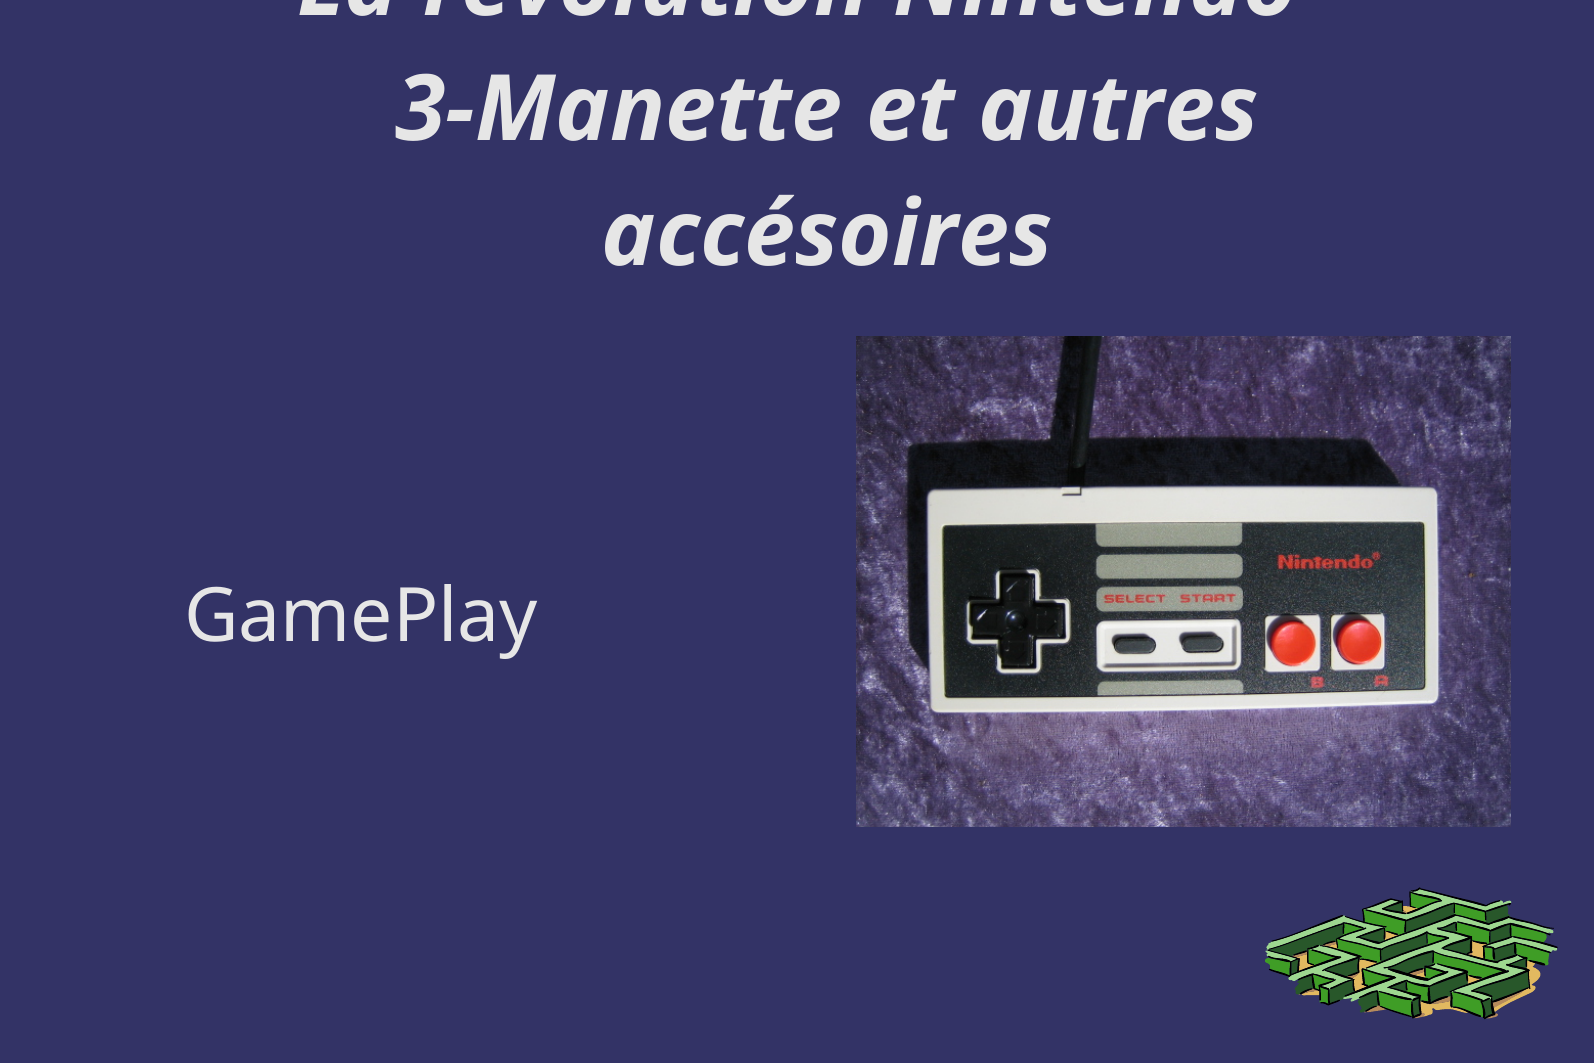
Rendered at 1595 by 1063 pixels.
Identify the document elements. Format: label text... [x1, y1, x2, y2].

list GamePlay [172, 561, 827, 692]
title La révolution Nintendo 3-Manette et autres accésoires [117, 0, 1479, 220]
picture [856, 336, 1511, 827]
